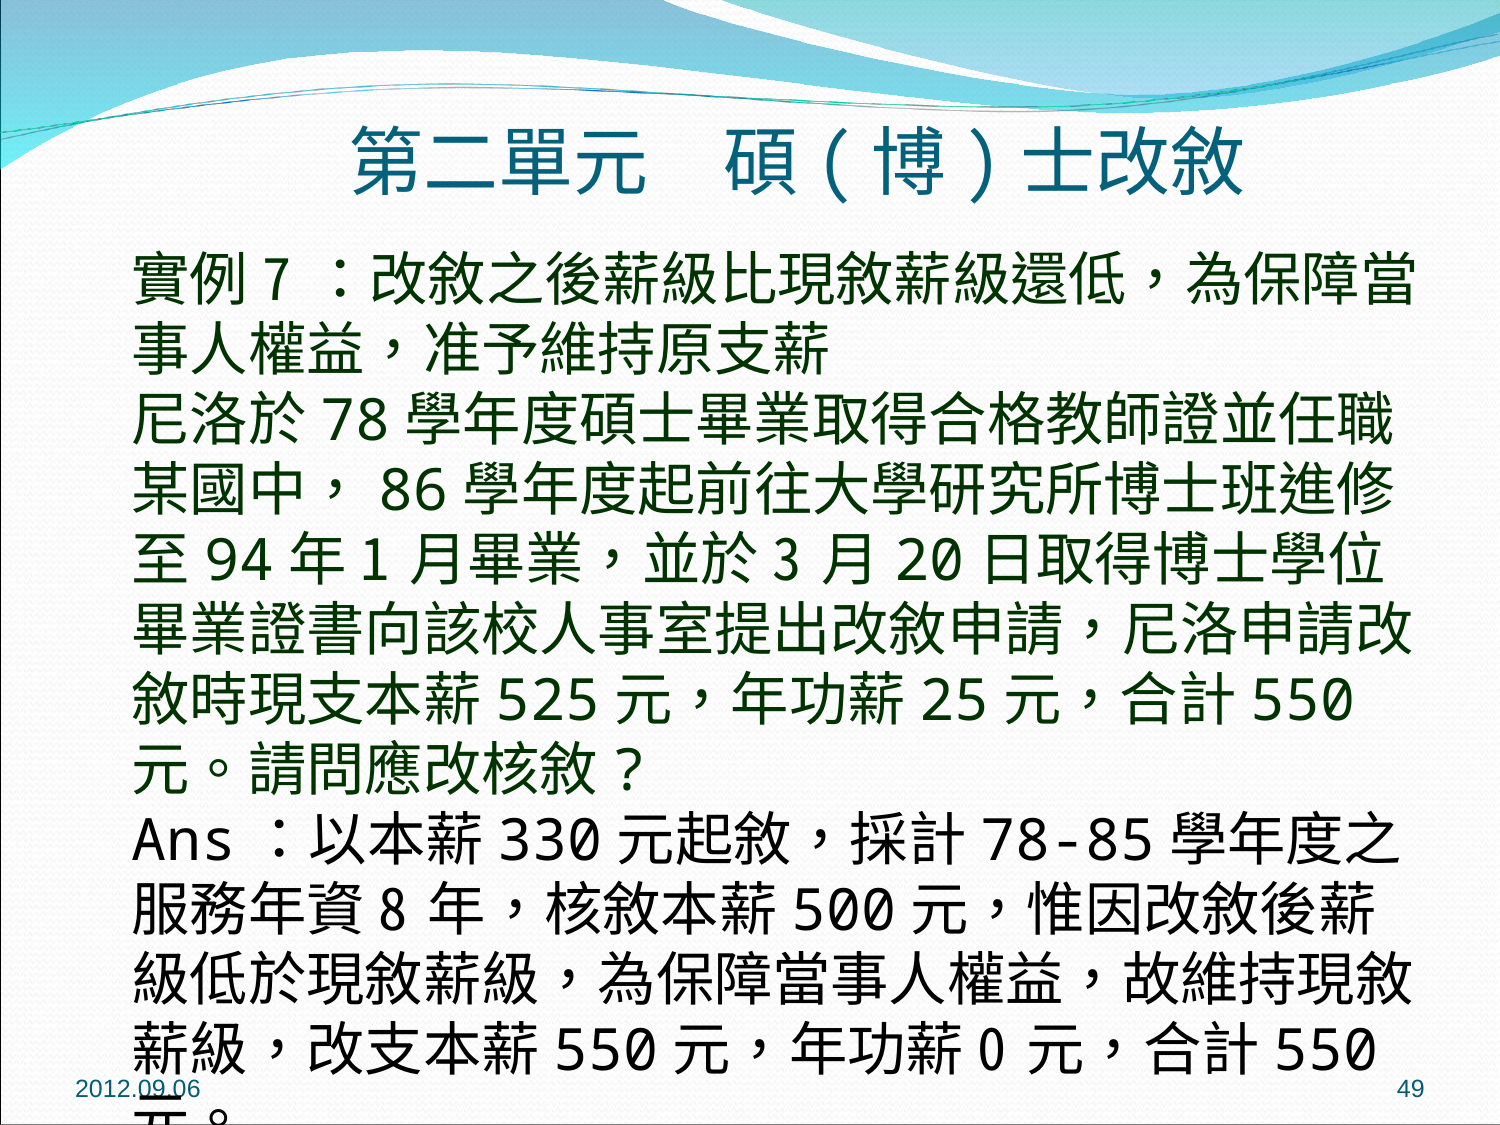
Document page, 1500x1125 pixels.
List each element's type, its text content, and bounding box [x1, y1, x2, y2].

picture [0, 0, 1500, 1125]
text_box 2012.09.06 [74, 1042, 117, 1103]
text_box 實例7：改敘之後薪級比現敘薪級還低，為保障當事人權益，准予維持原支薪 尼洛於78學年度碩士畢業取得合格教師證並任職某國中，86學年度起前往大學研究所博士班進修至94年1月畢業，並於3月20日取得博士學位畢業證書向該校人事室提出改敘申請，尼洛申請改敘時現支本薪525元，年功薪25元，合計550元。請問應改核敘? Ans：以本薪330元起敘，採計78-85學年度之服務年資8年，核敘本薪500元，惟因改敘後薪級低於現敘薪級，為保障當事人權益，故維持現敘薪級，改支本薪550元，年功薪0元，合計550元。 [117, 234, 1442, 1125]
text_box 第二單元 碩(博)士改敘 [159, 54, 1435, 205]
